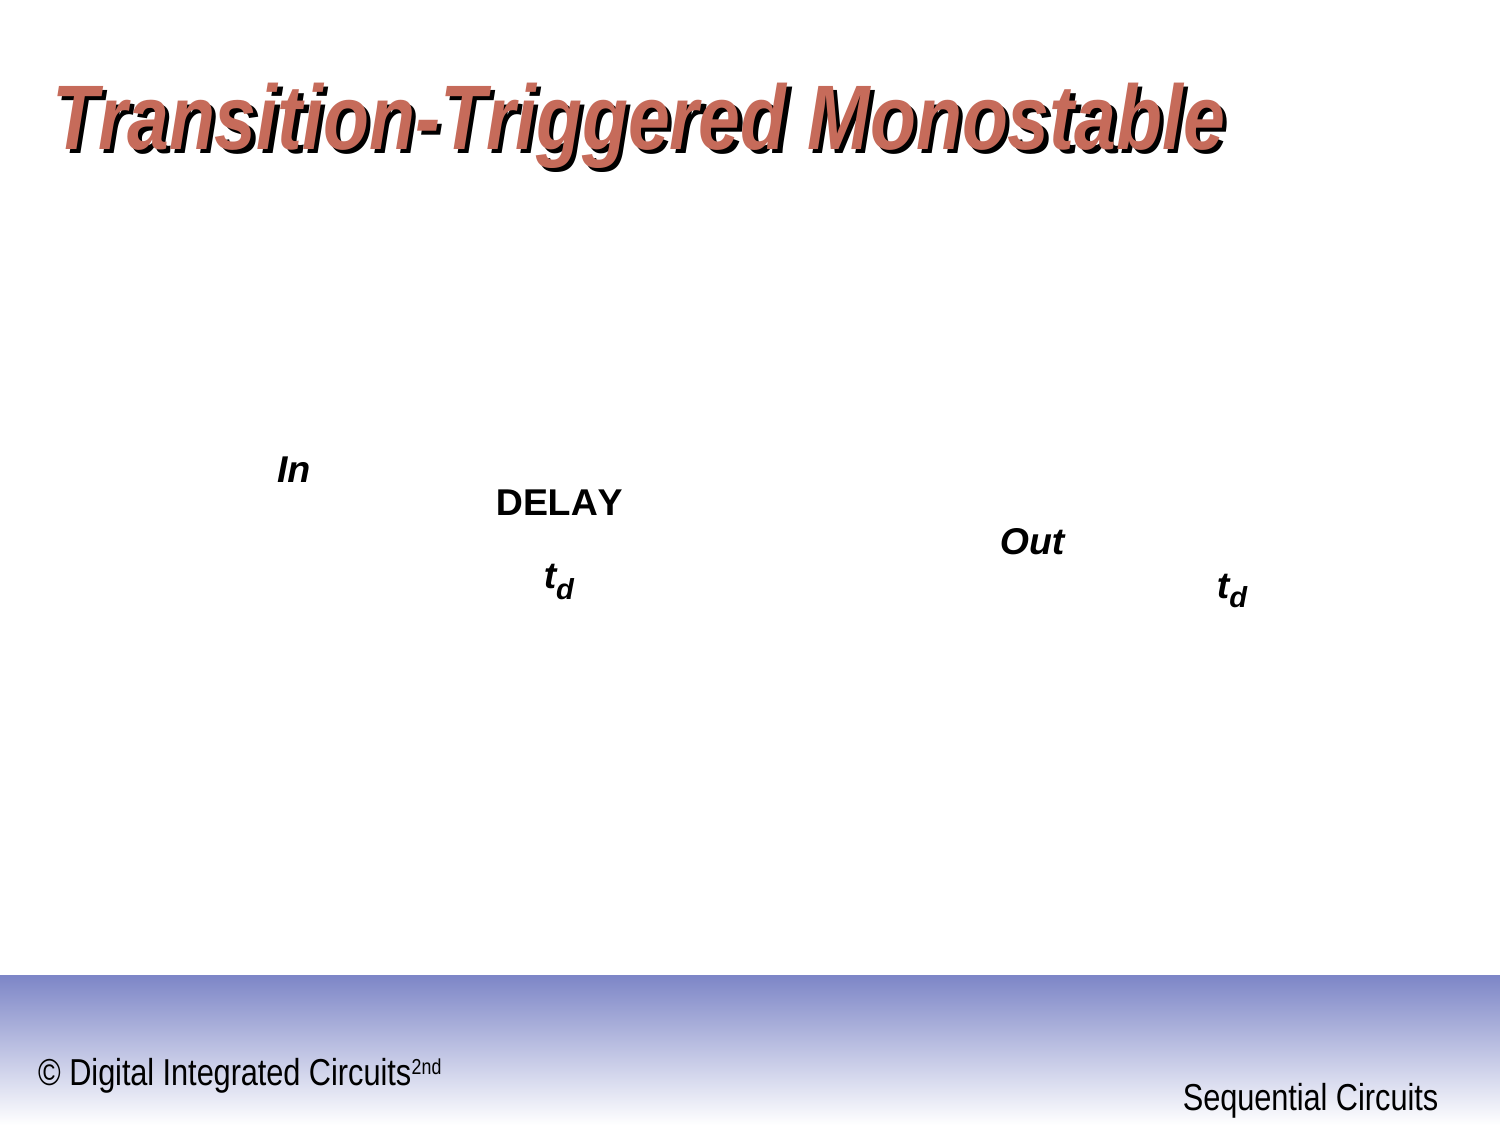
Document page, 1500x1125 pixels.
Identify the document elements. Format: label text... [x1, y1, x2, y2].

title Transition-Triggered Monostable [37, 37, 1463, 175]
picture [118, 348, 1382, 777]
